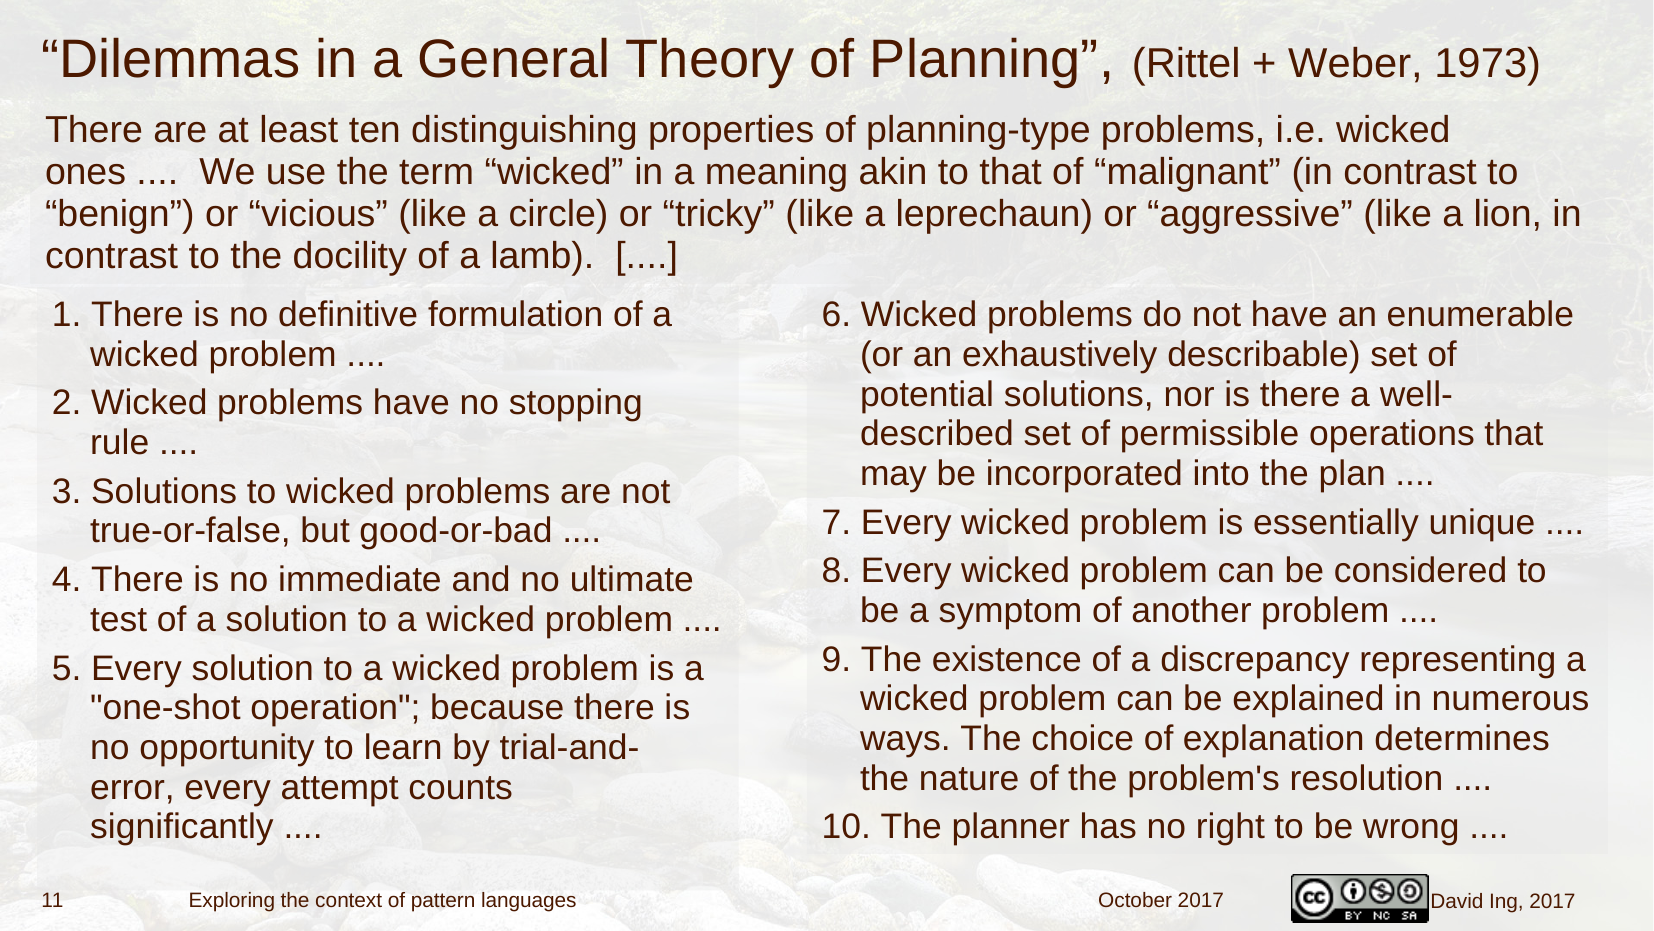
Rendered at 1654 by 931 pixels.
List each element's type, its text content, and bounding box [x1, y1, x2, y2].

text_box 1. There is no definitive formulation of a wicked problem .... 2. Wicked problems have no stopping rule .... 3. Solutions to wicked problems are not true-or-false, but good-or-bad .... 4. There is no immediate and no ultimate test of a solution to a wicked problem .... 5. Every solution to a wicked problem is a "one-shot operation"; because there is no opportunity to learn by trial-and-error, every attempt counts significantly .... [37, 286, 739, 891]
text_box 6. Wicked problems do not have an enumerable (or an exhaustively describable) set of potential solutions, nor is there a well-described set of permissible operations that may be incorporated into the plan .... 7. Every wicked problem is essentially unique .... 8. Every wicked problem can be considered to be a symptom of another problem .... 9. The existence of a discrepancy representing a wicked problem can be explained in numerous ways. The choice of explanation determines the nature of the problem's resolution .... 10. The planner has no right to be wrong .... [806, 286, 1608, 851]
text_box There are at least ten distinguishing properties of planning-type problems, i.e. wicked ones .... We use the term “wicked” in a meaning akin to that of “malignant” (in contrast to “benign”) or “vicious” (like a circle) or “tricky” (like a leprechaun) or “aggressive” (like a lion, in contrast to the docility of a lamb). [....] [30, 101, 1606, 283]
picture [0, 0, 1654, 931]
title “Dilemmas in a General Theory of Planning”, (Rittel + Weber, 1973) [41, 30, 1613, 181]
